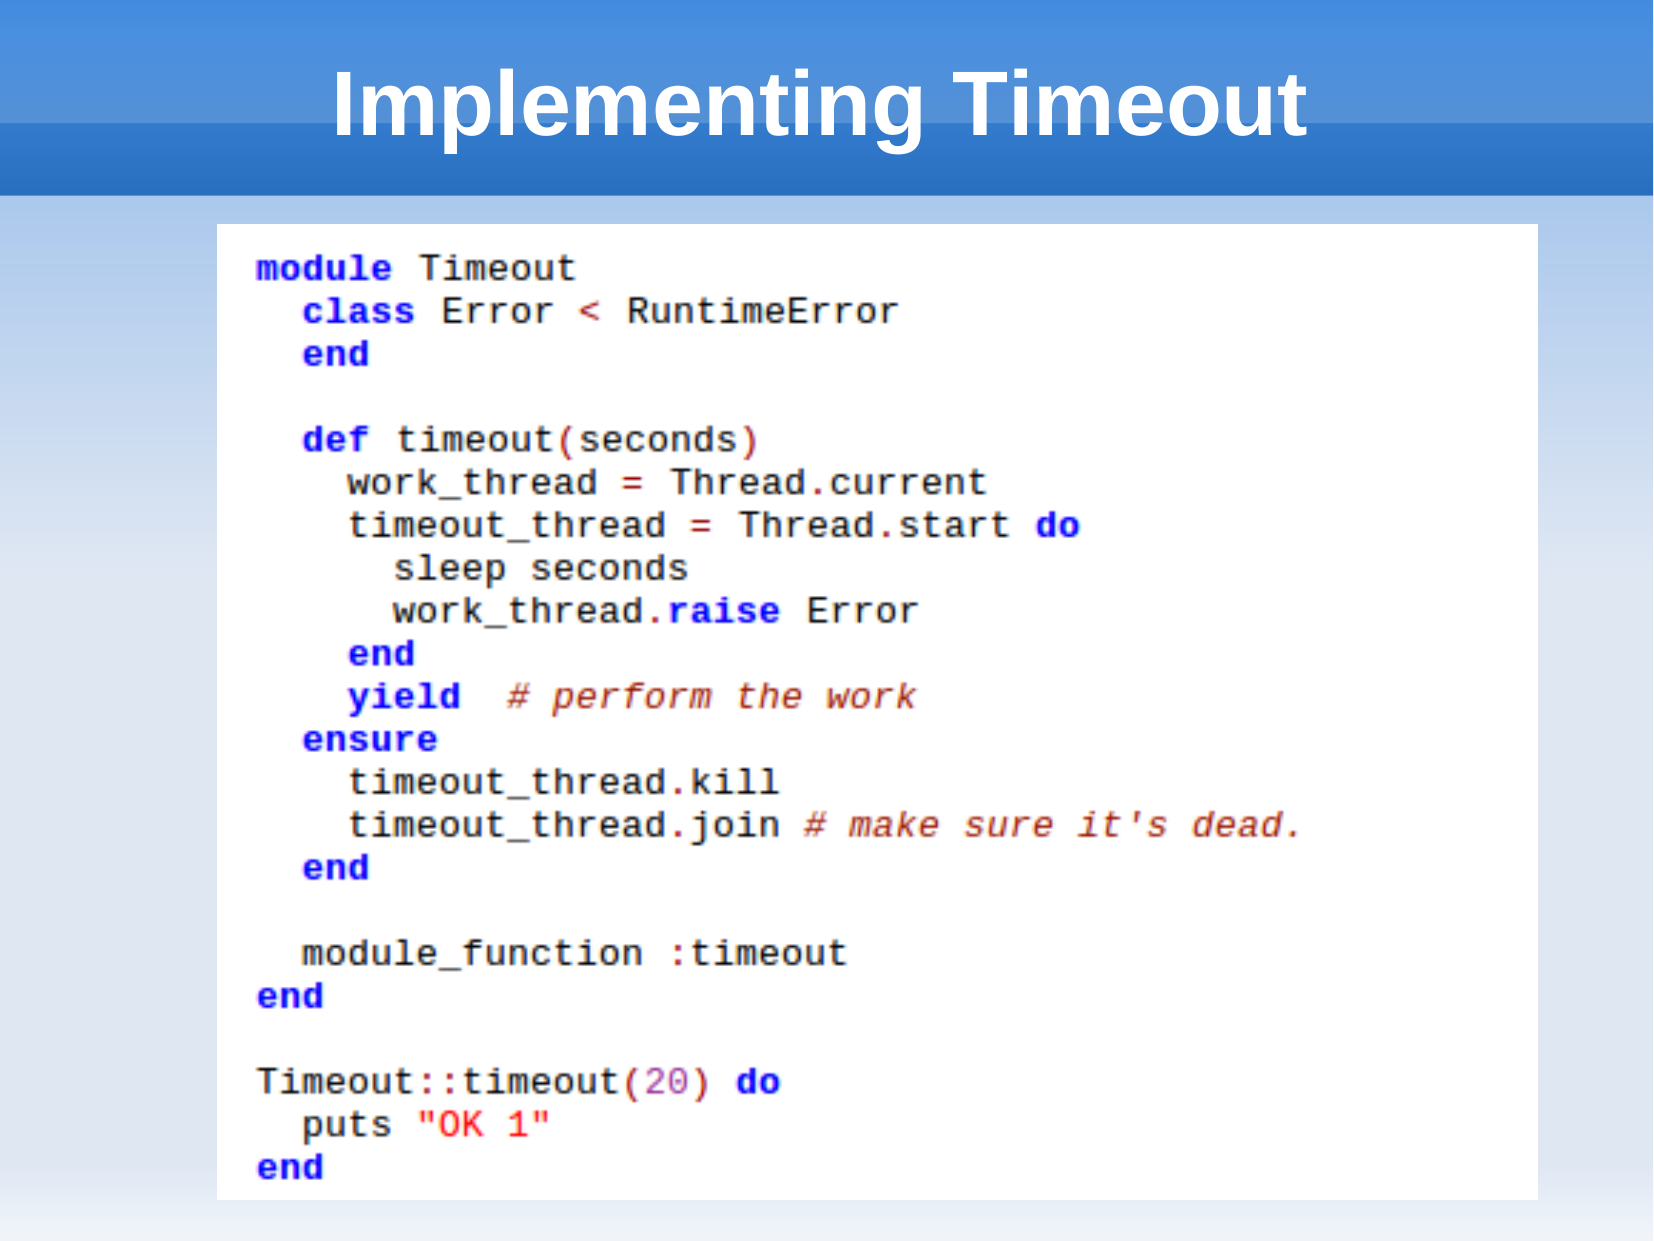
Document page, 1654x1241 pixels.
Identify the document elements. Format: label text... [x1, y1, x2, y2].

title Implementing Timeout [76, 7, 1565, 200]
picture [0, 0, 1654, 1241]
